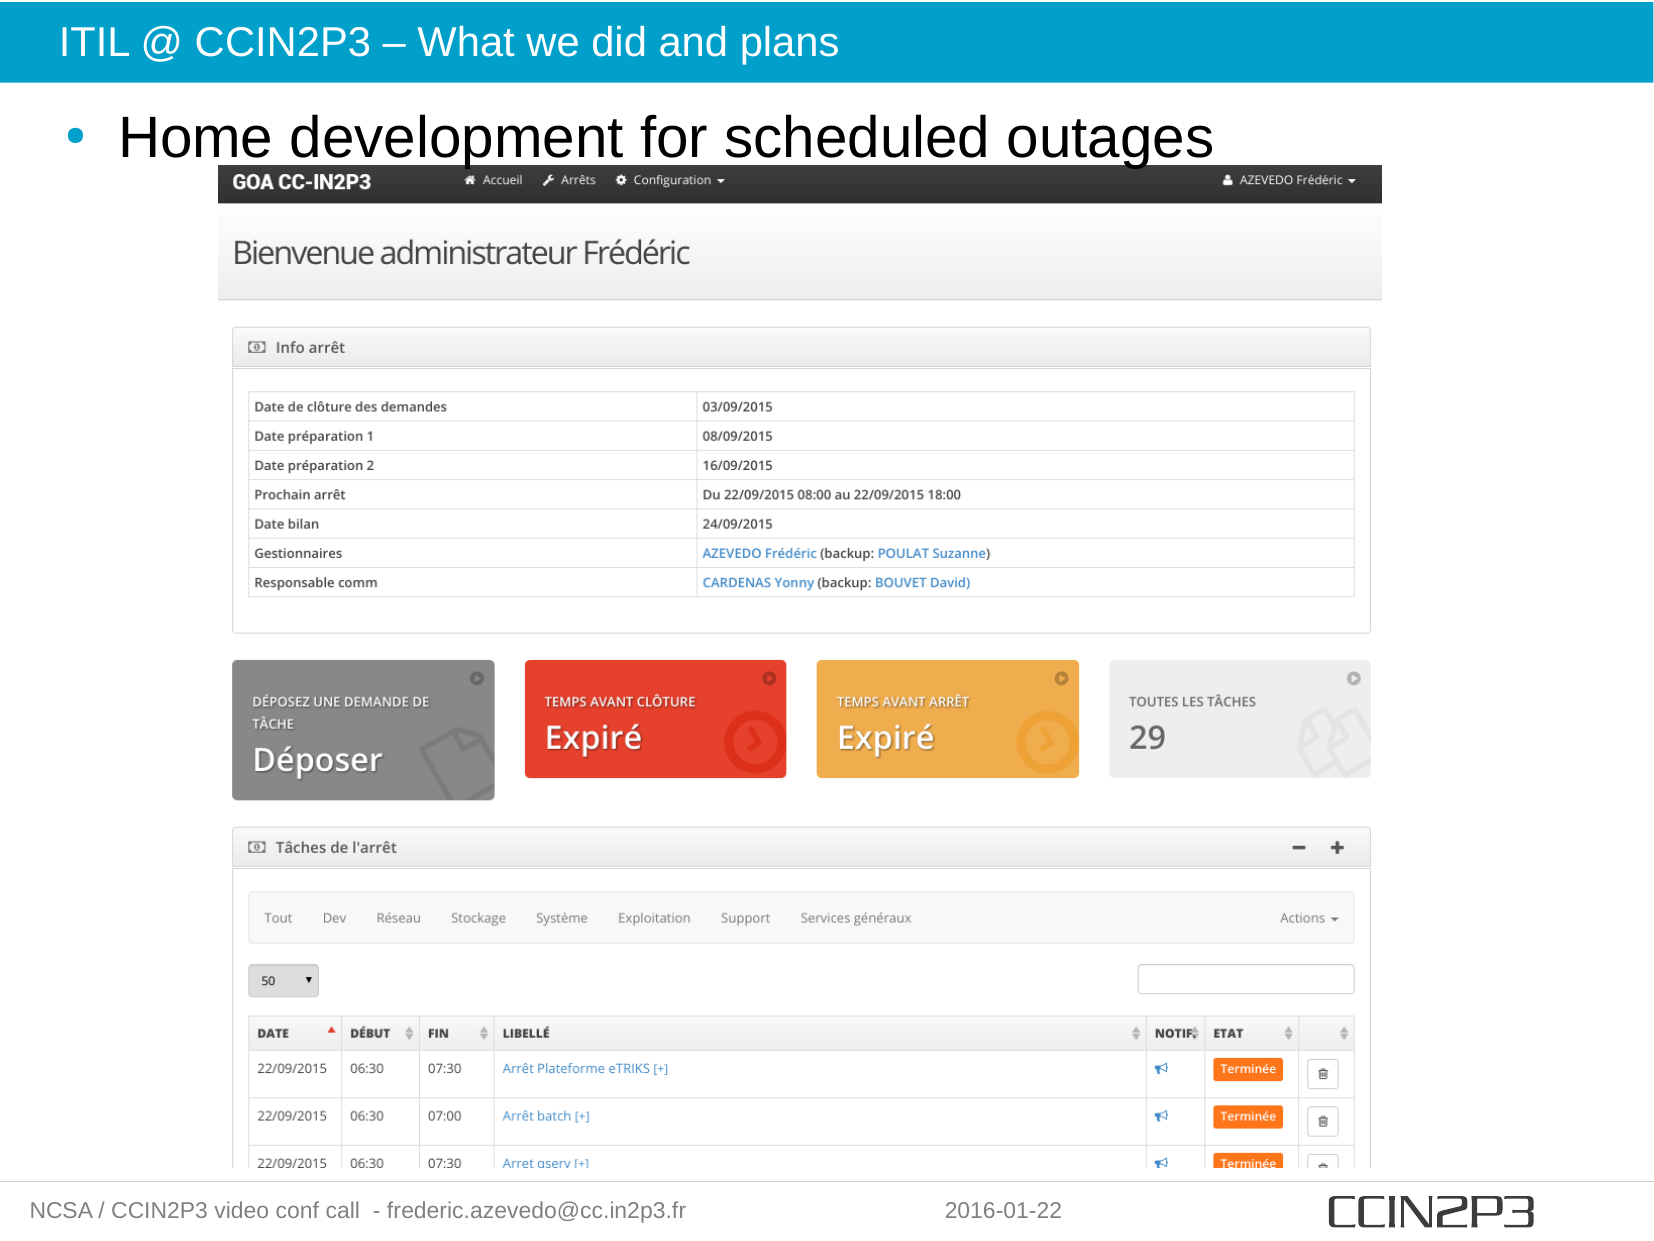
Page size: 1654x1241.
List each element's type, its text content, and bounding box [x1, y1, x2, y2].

picture [218, 189, 1382, 1168]
title ITIL @ CCIN2P3 – What we did and plans [0, 2, 1654, 83]
list Home development for scheduled outages [47, 104, 1595, 189]
